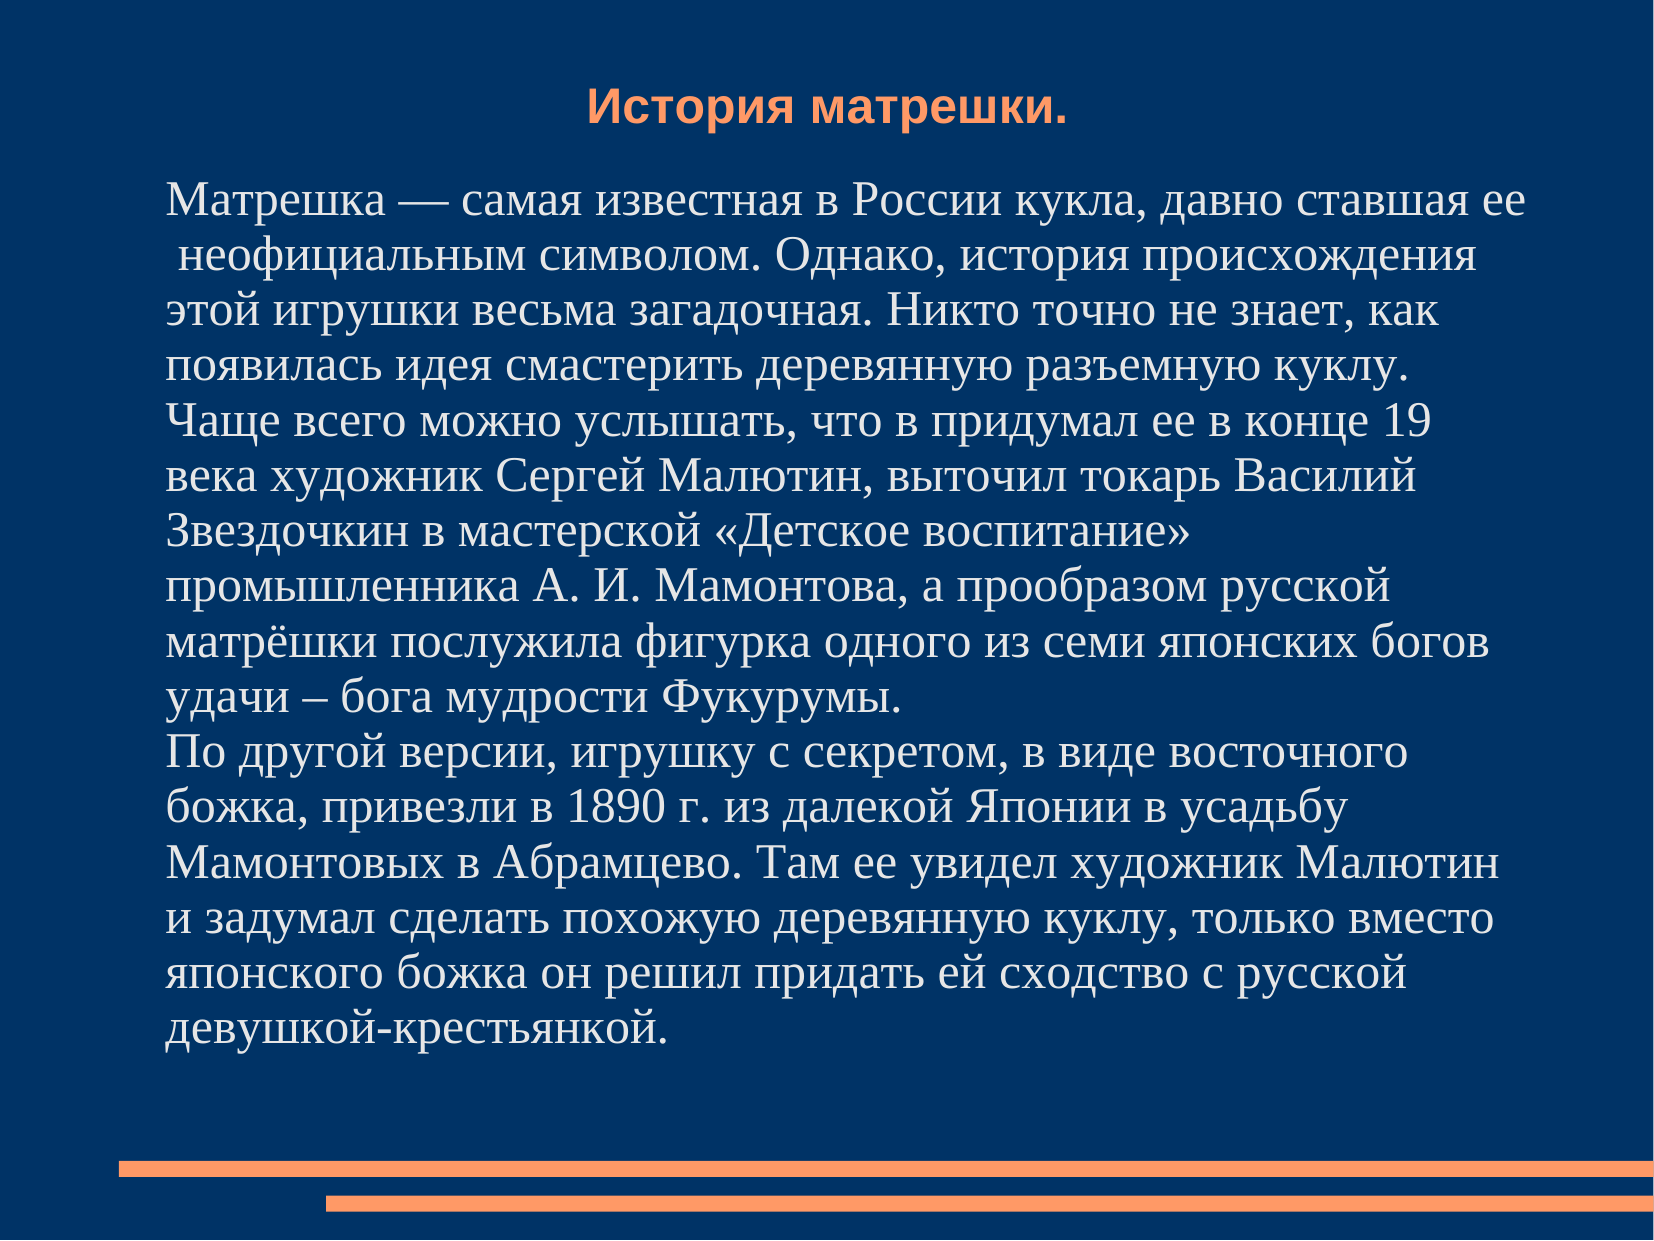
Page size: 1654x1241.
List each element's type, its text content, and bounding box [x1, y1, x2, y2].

list Матрешка — самая известная в России кукла, давно ставшая ее неофициальным символом. Однако, история происхождения этой игрушки весьма загадочная. Никто точно не знает, как появилась идея смастерить деревянную разъемную куклу. Чаще всего можно услышать, что в придумал ее в конце 19 века художник Сергей Малютин, выточил токарь Василий Звездочкин в мастерской «Детское воспитание» промышленника А. И. Мамонтова, а прообразом русской матрёшки послужила фигурка одного из семи японских богов удачи – бога мудрости Фукурумы. По другой версии, игрушку с секретом, в виде восточного божка, привезли в 1890 г. из далекой Японии в усадьбу Мамонтовых в Абрамцево. Там ее увидел художник Малютин и задумал сделать похожую деревянную куклу, только вместо японского божка он решил придать ей сходство с русской девушкой-крестьянкой. [94, 170, 1534, 1071]
title История матрешки. [121, 46, 1534, 166]
